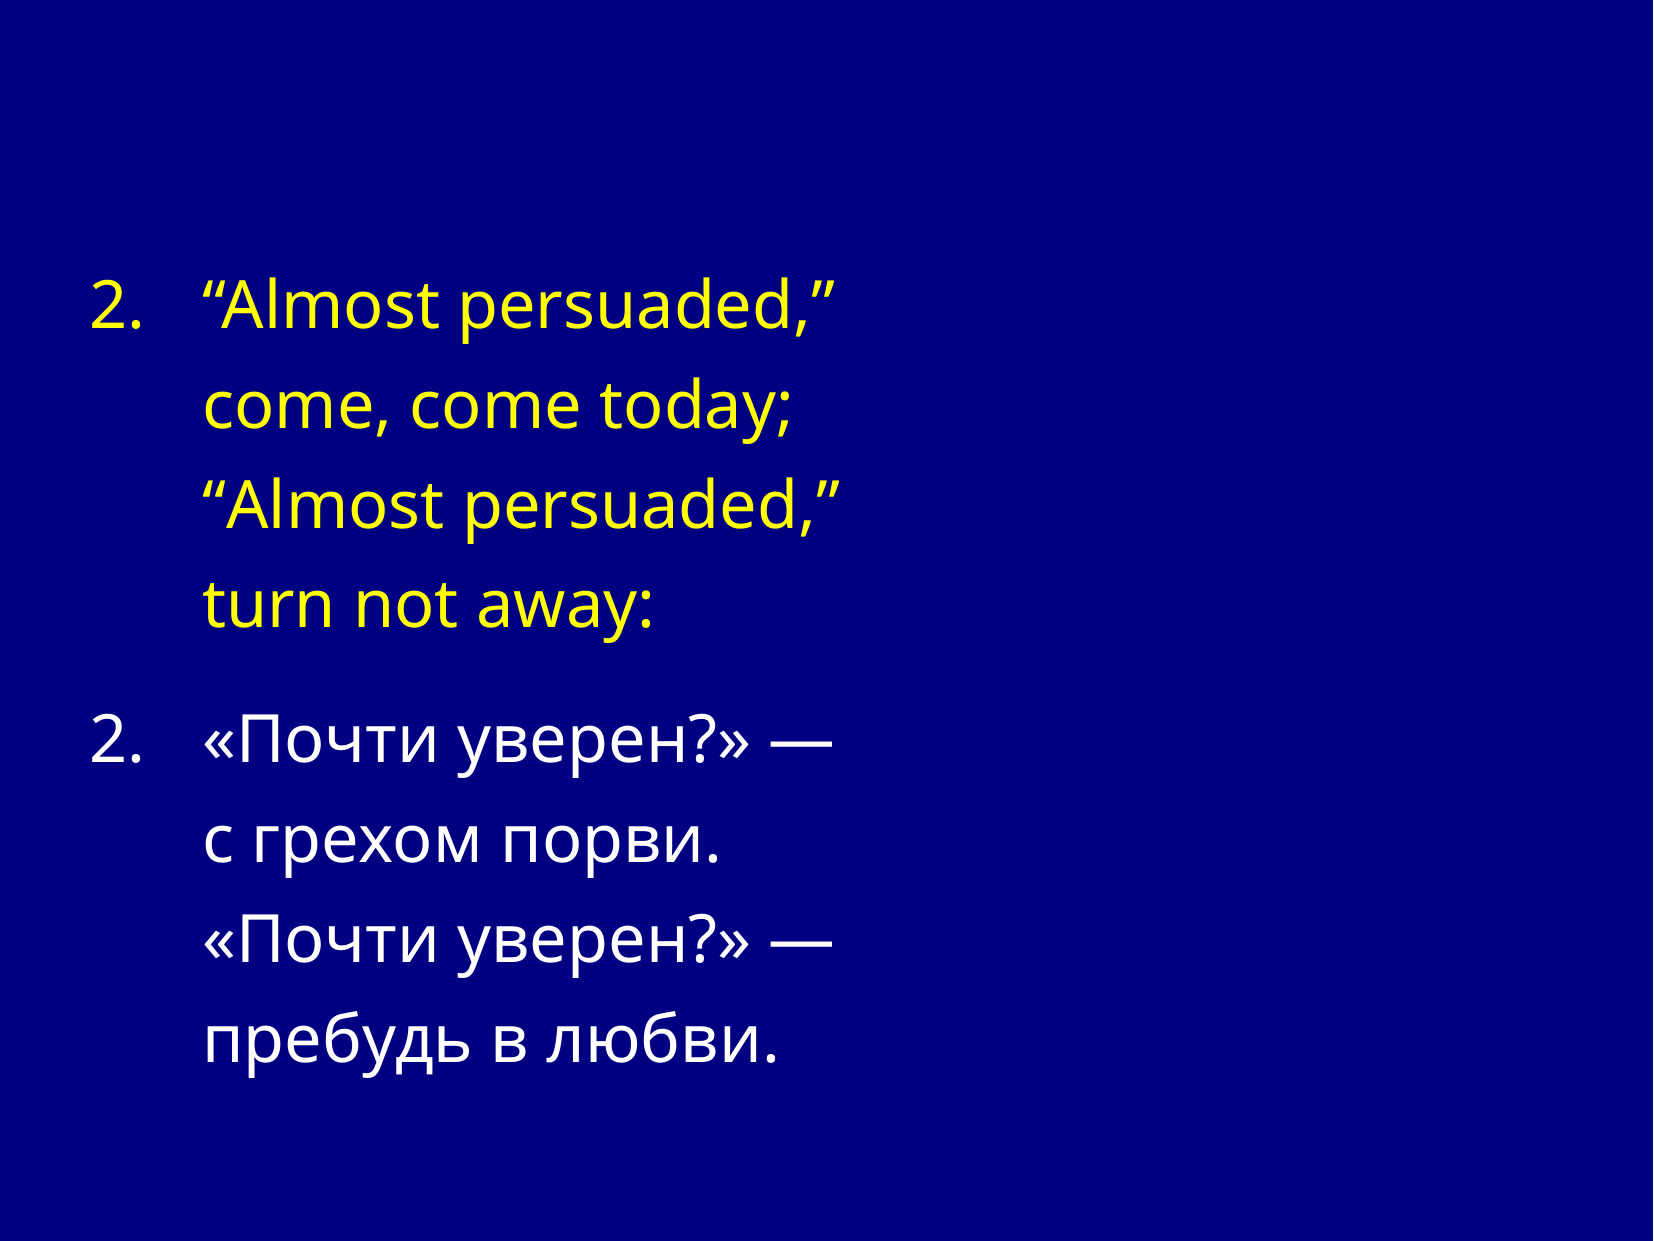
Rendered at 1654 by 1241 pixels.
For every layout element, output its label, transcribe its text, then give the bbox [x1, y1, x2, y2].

text_box 2. “Almost persuaded,” come, come today; “Almost persuaded,” turn not away: [75, 150, 1576, 638]
text_box 2. «Почти уверен?» — с грехом порви. «Почти уверен?» — пребудь в любви. [75, 675, 1576, 1163]
